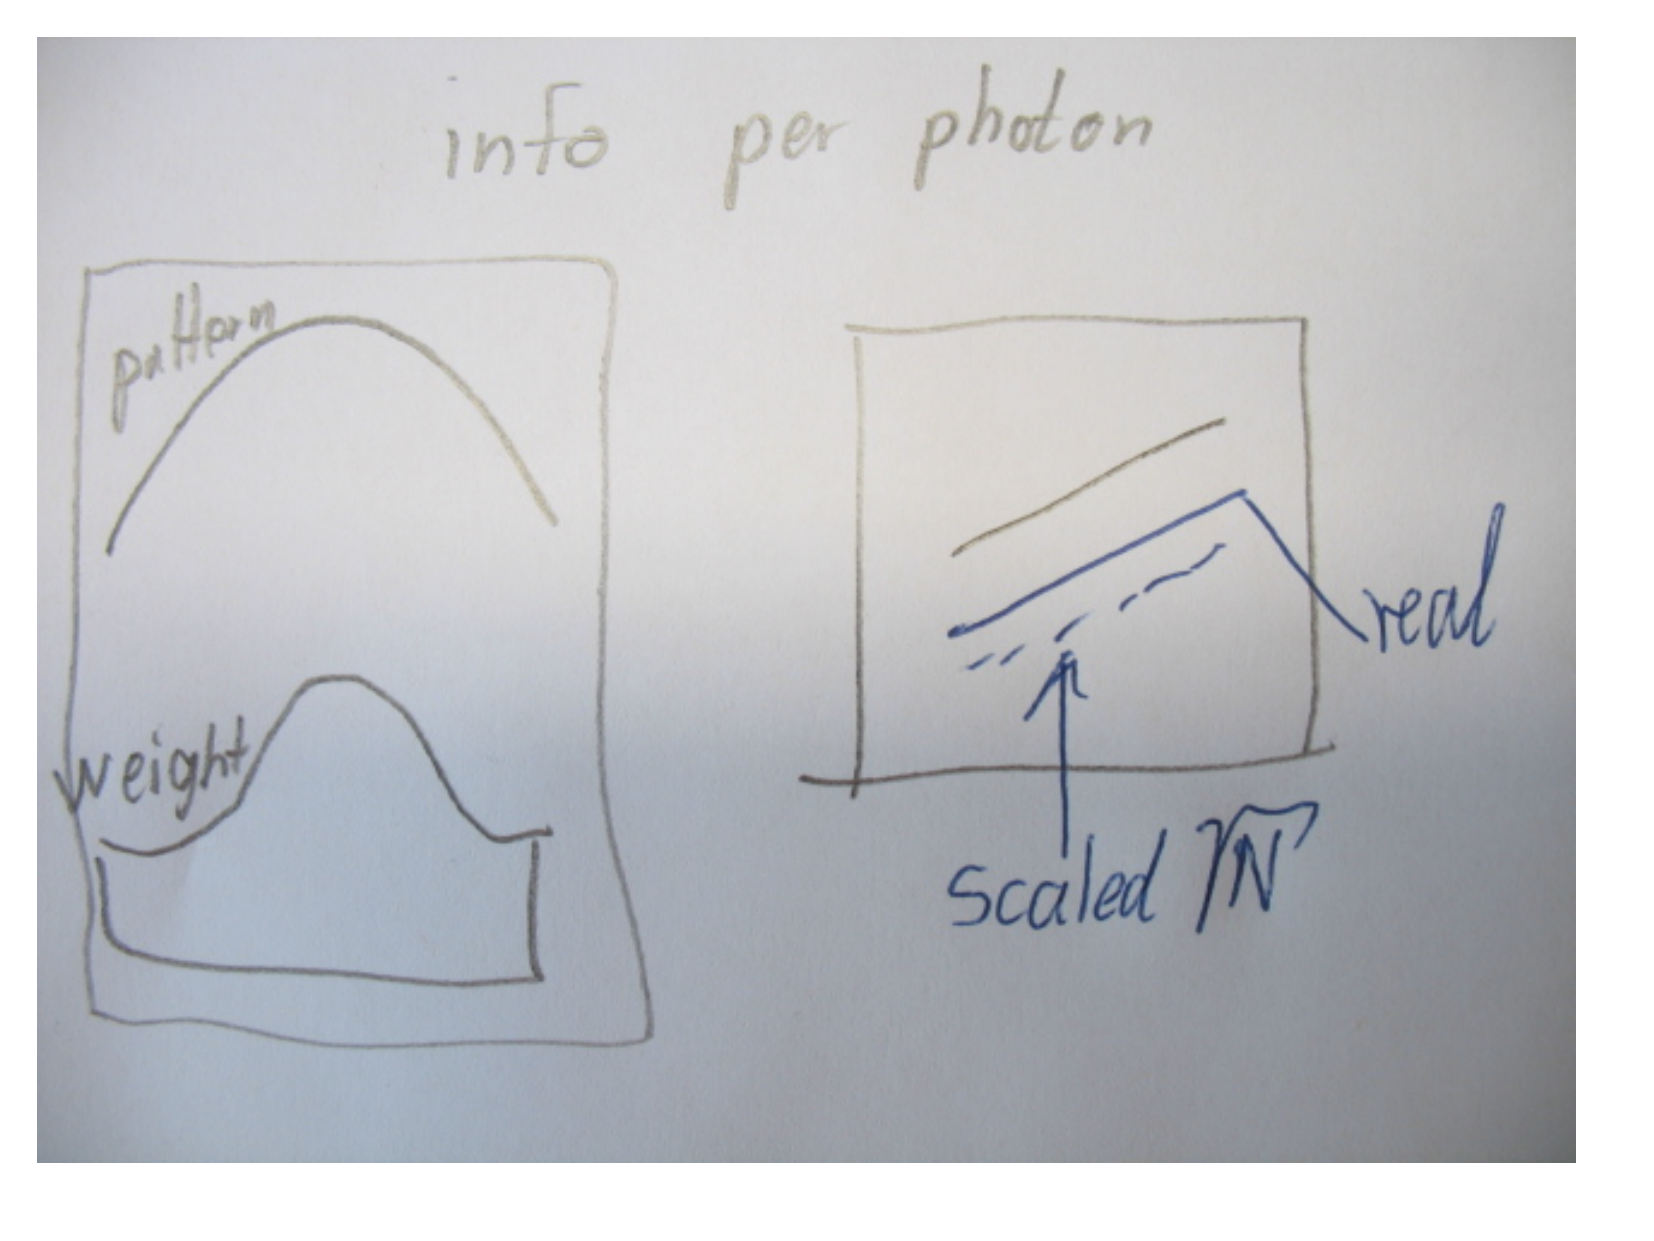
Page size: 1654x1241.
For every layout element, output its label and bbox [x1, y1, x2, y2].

picture [37, 37, 1576, 1163]
